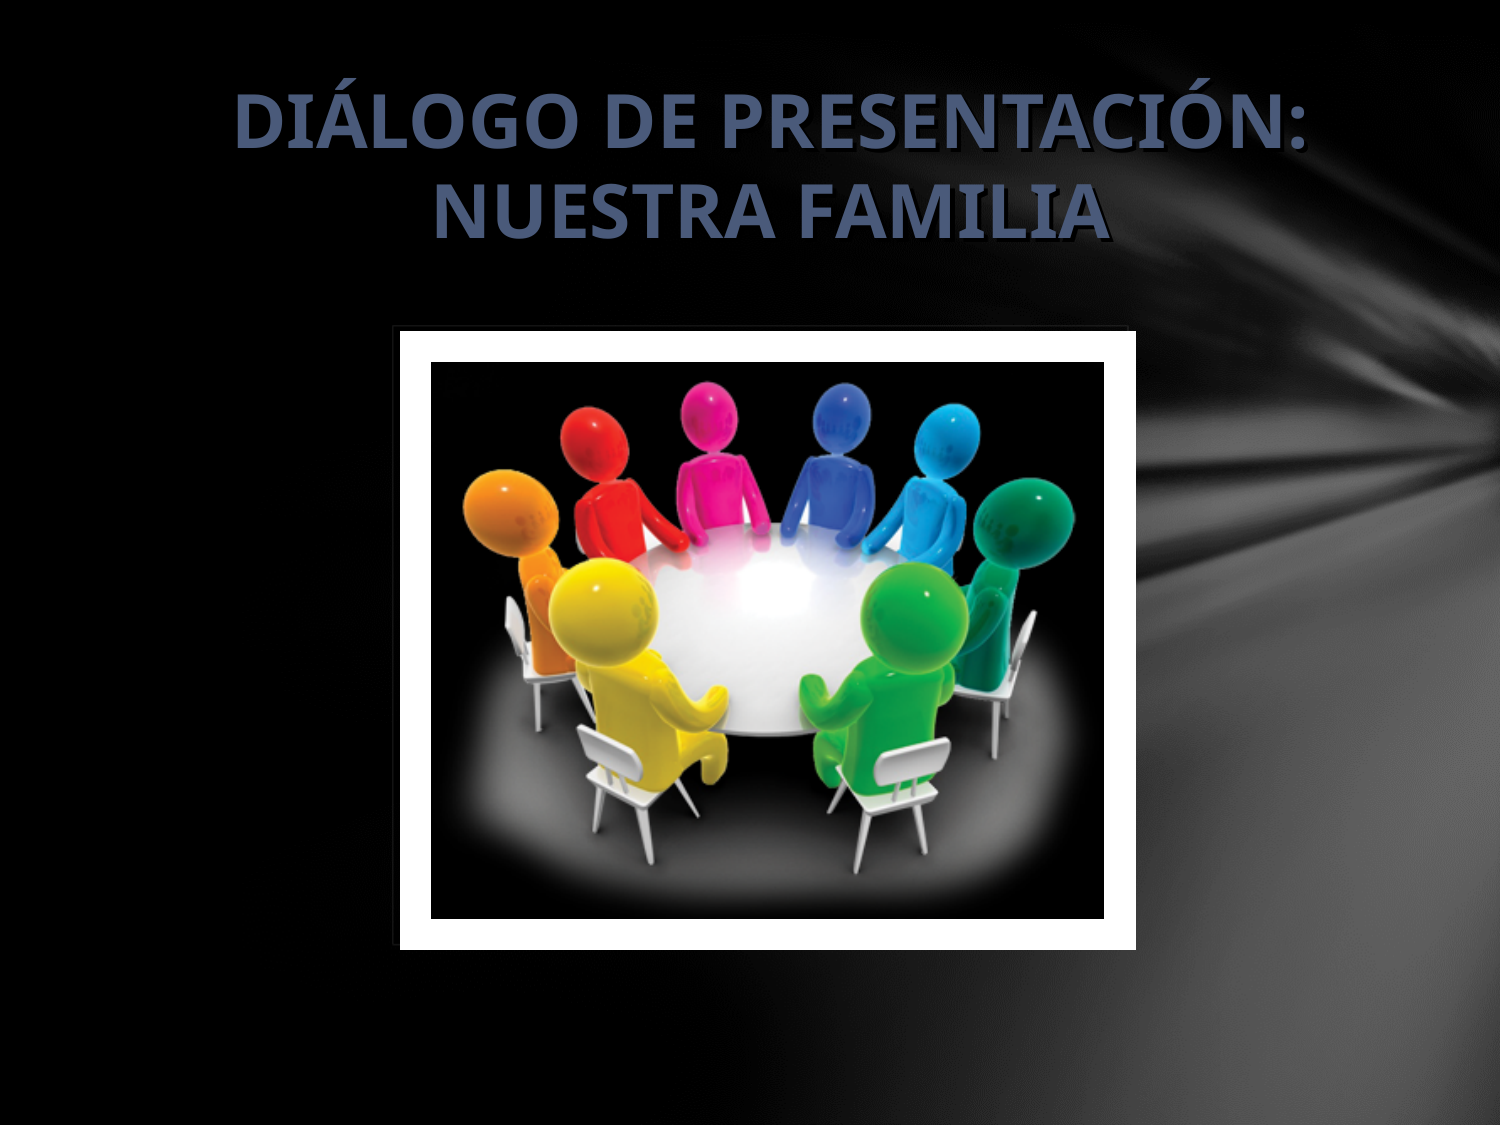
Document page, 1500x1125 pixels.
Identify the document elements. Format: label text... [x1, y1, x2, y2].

picture [431, 361, 1105, 920]
title Diálogo de presentación: nuestra familia [135, 66, 1406, 216]
